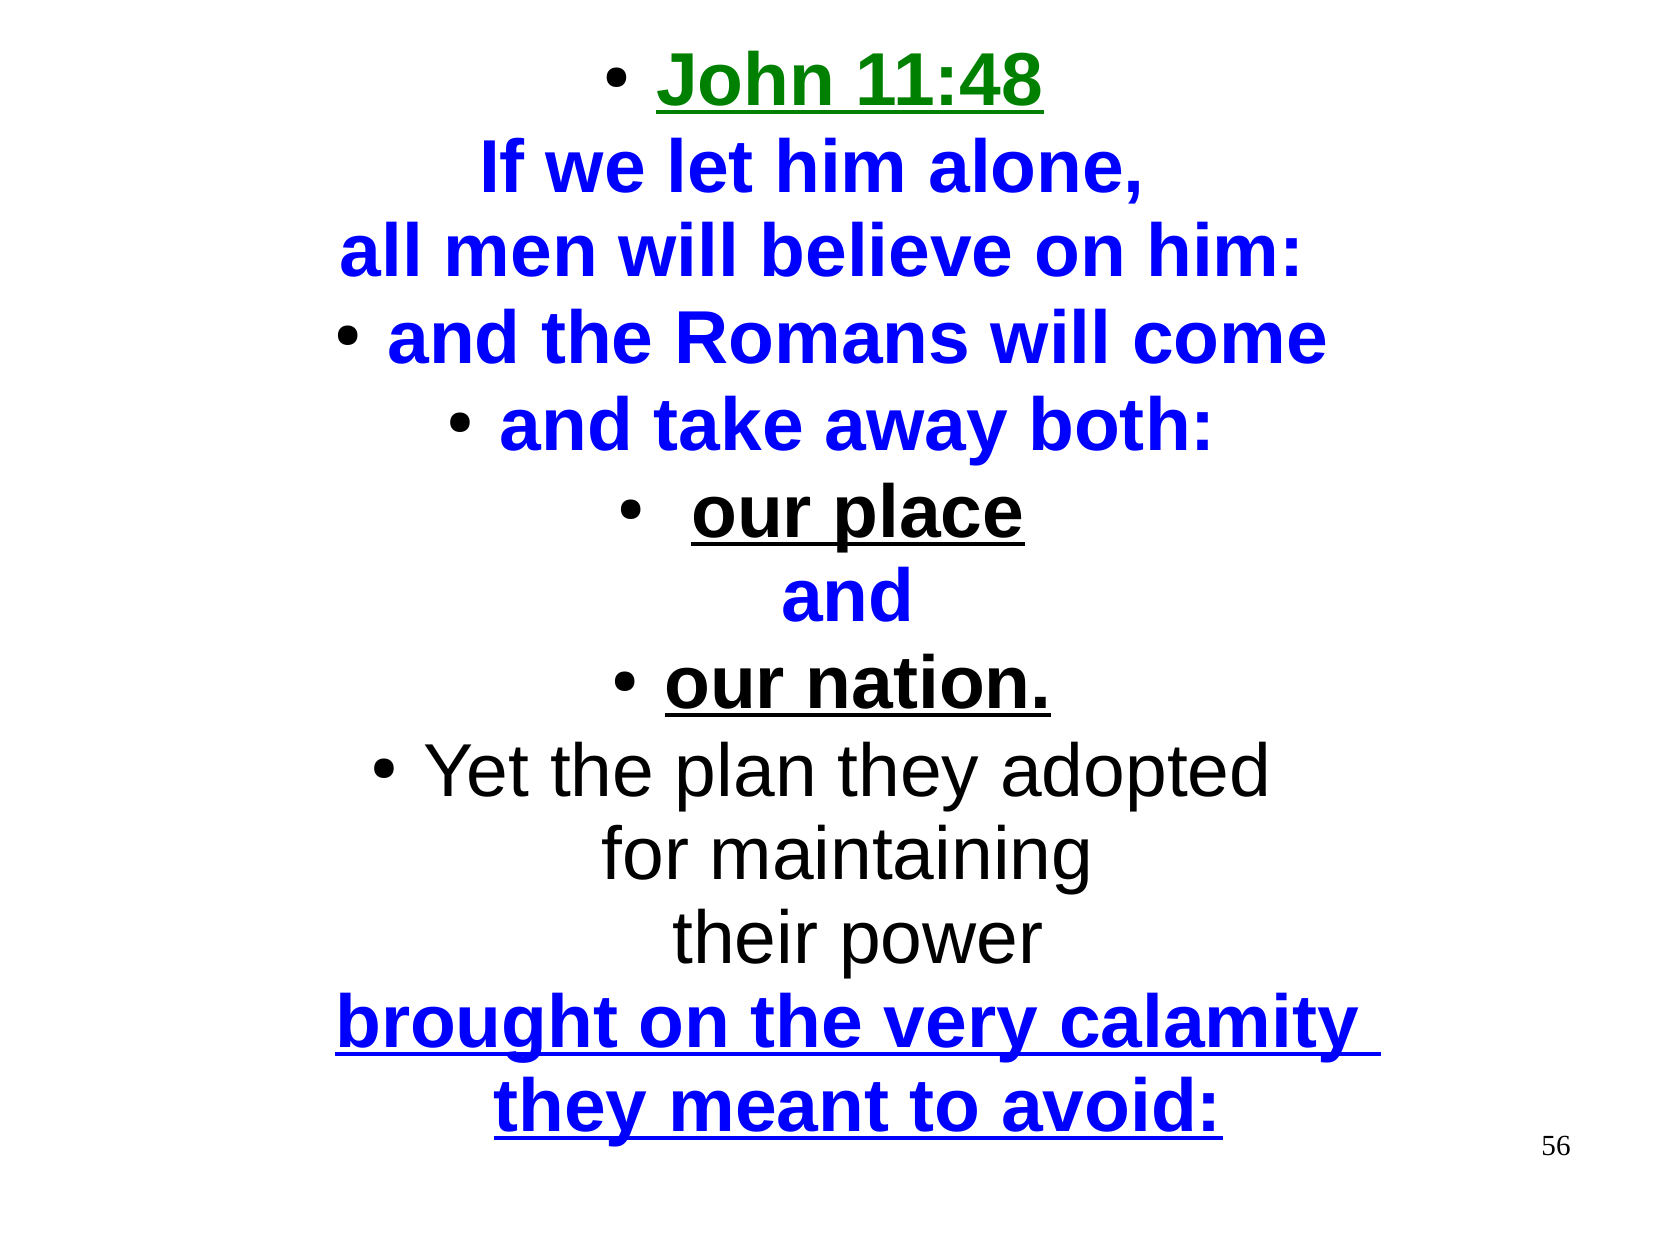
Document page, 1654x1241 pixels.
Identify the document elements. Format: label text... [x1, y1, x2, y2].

list John 11:48 If we let him alone, all men will believe on him: and the Romans will come and take away both: our place and our nation. Yet the plan they adopted for maintaining their power brought on the very calamity they meant to avoid: [37, 37, 1613, 1238]
